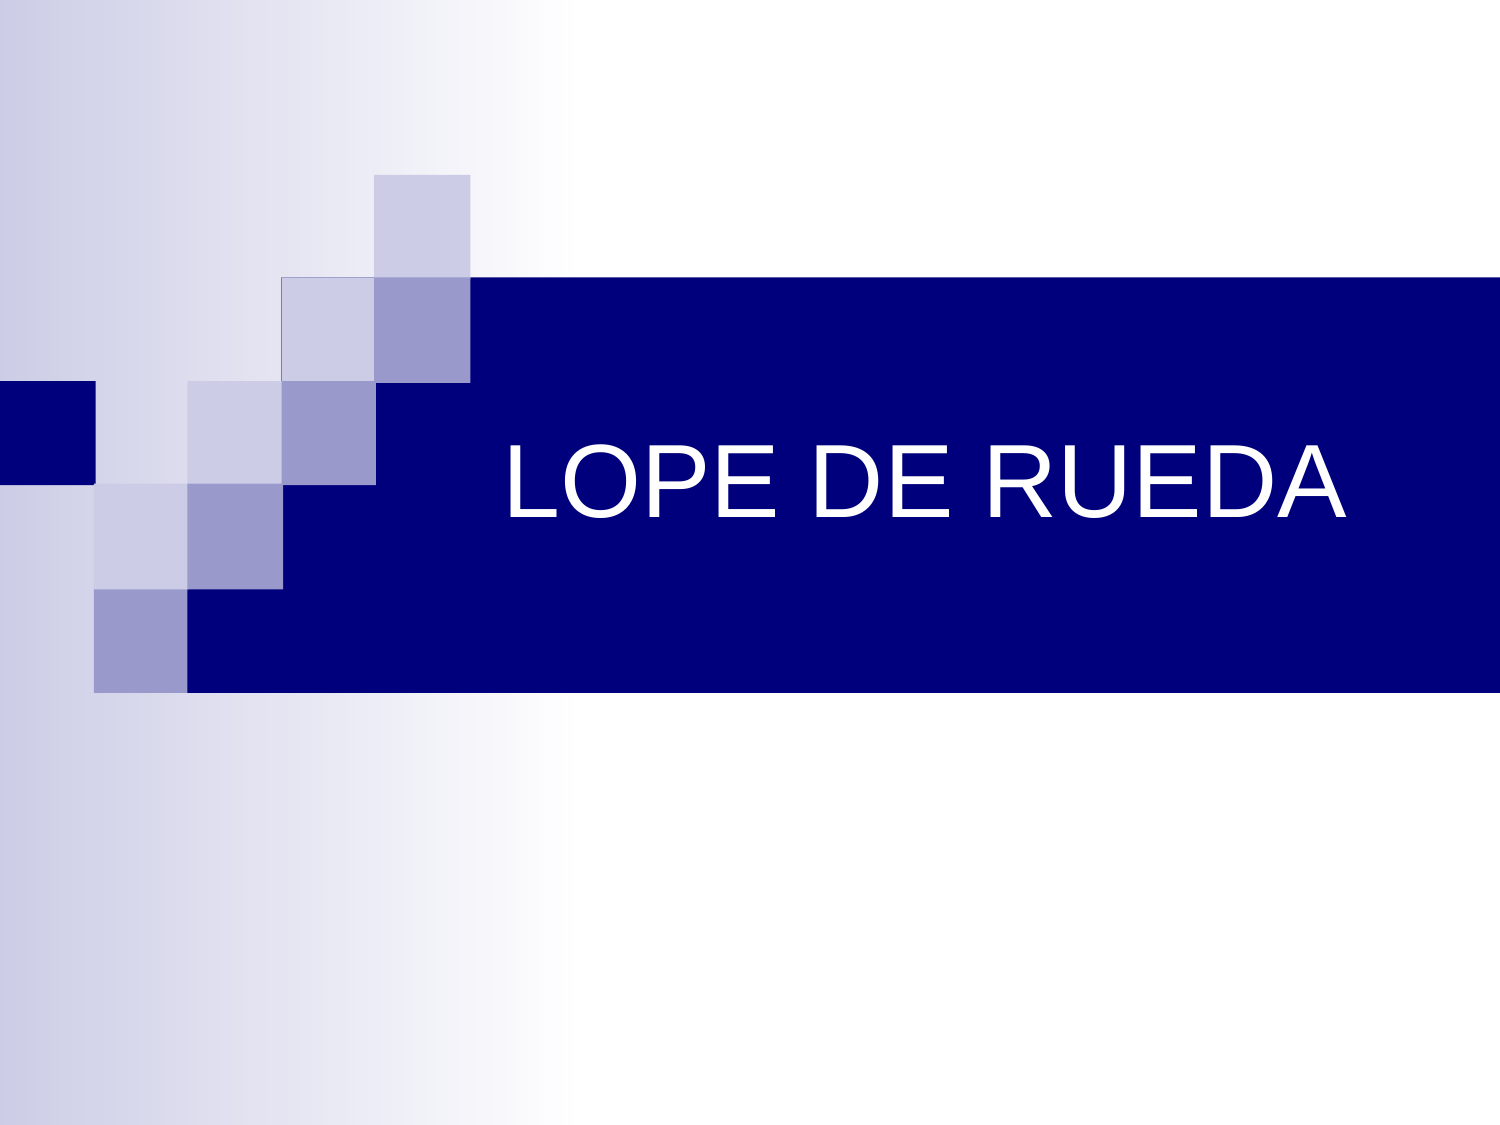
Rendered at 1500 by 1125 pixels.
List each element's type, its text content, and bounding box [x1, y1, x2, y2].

title LOPE DE RUEDA [487, 299, 1476, 663]
